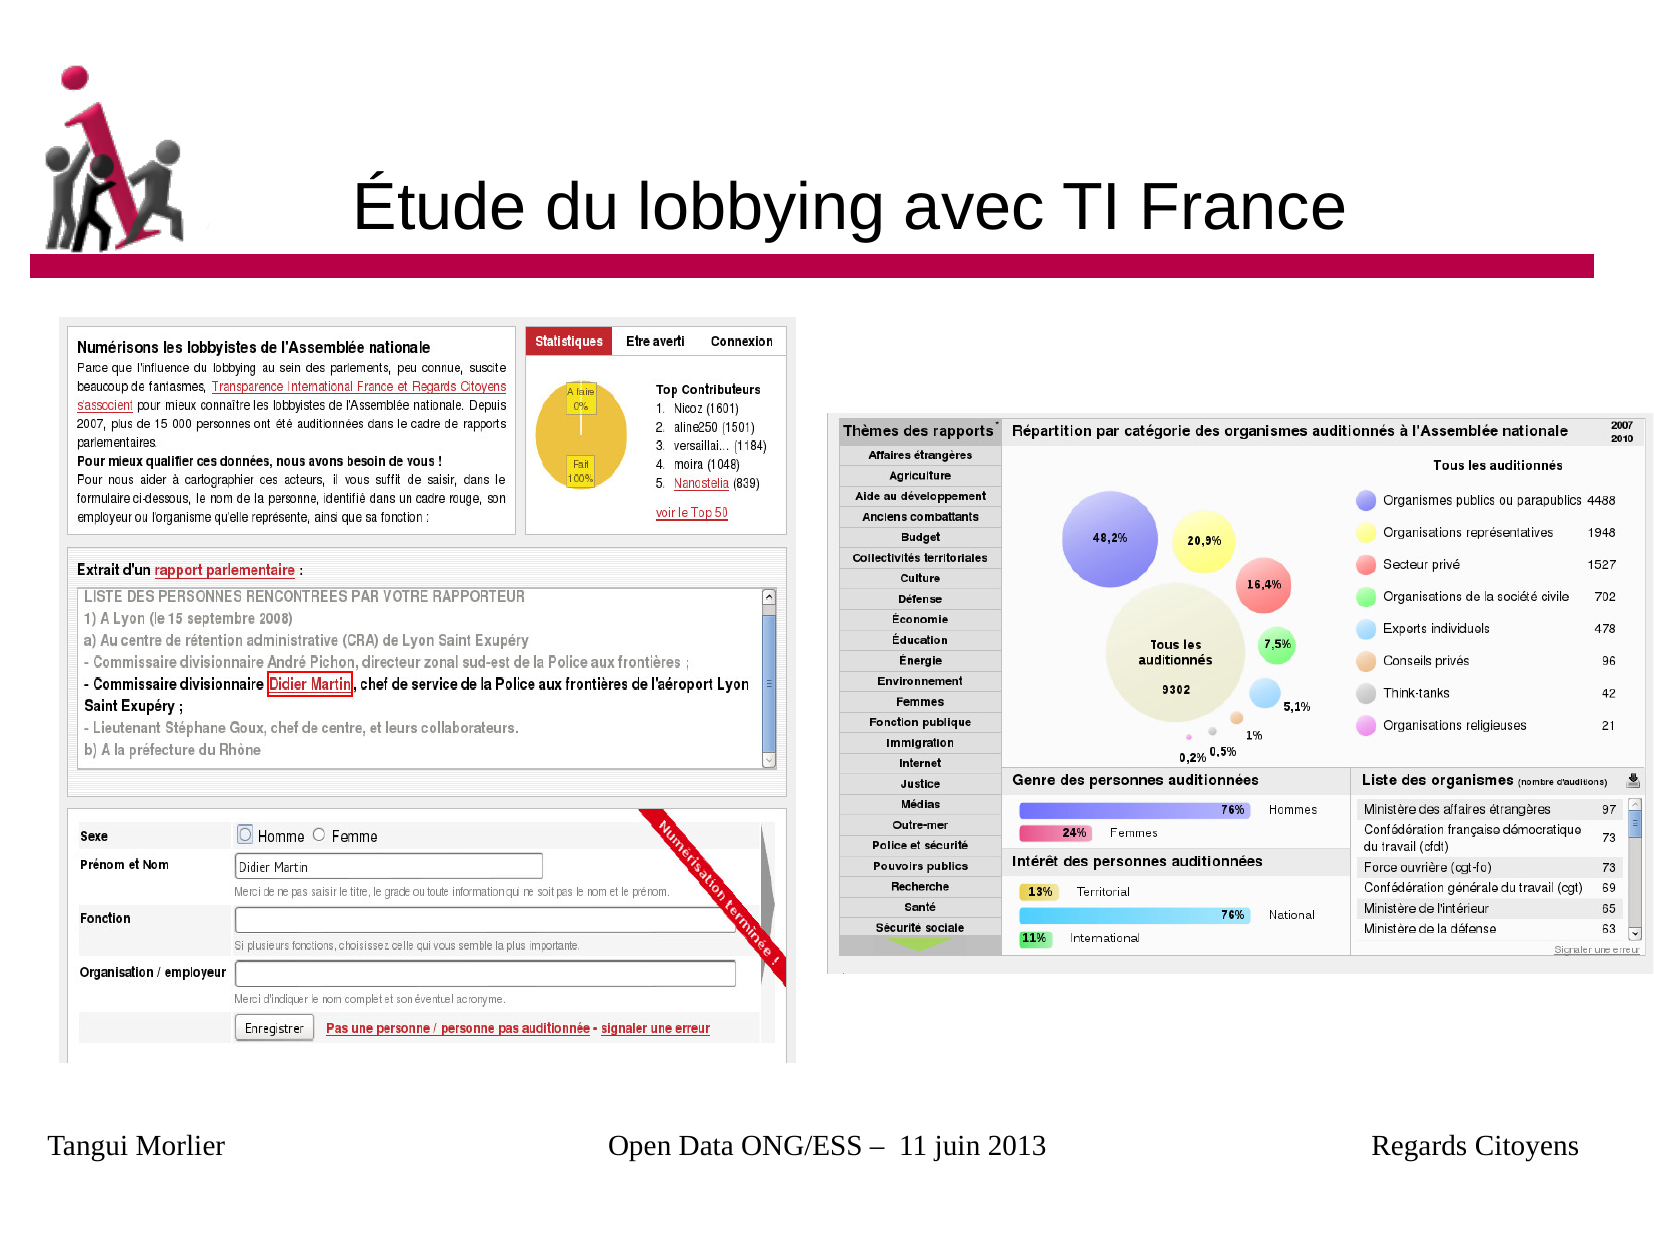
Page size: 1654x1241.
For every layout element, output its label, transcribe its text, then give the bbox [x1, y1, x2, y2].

picture [59, 317, 796, 1063]
picture [826, 413, 1654, 975]
title Étude du lobbying avec TI France [106, 102, 1595, 310]
picture [29, 60, 210, 254]
